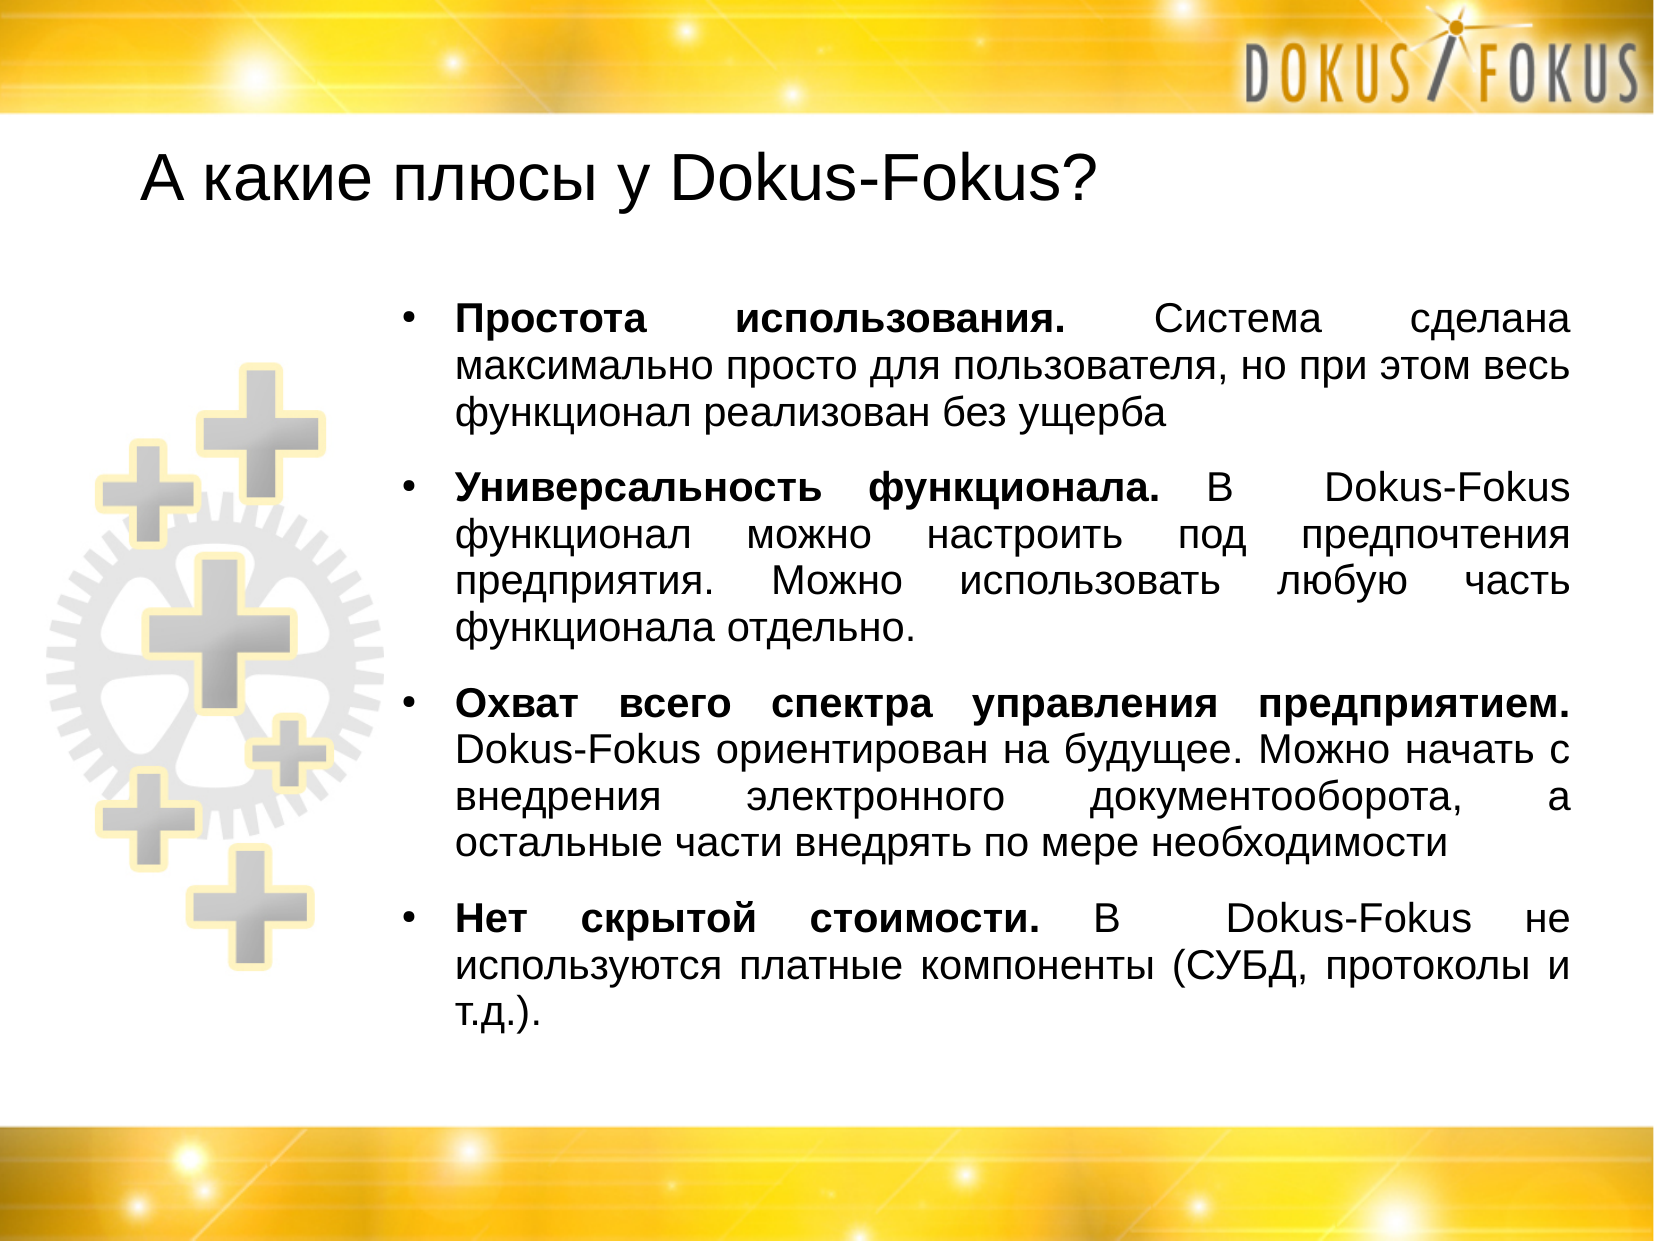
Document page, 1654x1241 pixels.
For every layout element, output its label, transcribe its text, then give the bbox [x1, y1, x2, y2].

picture [0, 0, 1654, 1241]
title А какие плюсы у Dokus-Fokus? [29, 118, 1211, 237]
list Простота использования. Система сделана максимально просто для пользователя, но при этом весь функционал реализован без ущерба Универсальность функционала. В Dokus-Fokus функционал можно настроить под предпочтения предприятия. Можно использовать любую часть функционала отдельно. Охват всего спектра управления предприятием. Dokus-Fokus ориентирован на будущее. Можно начать с внедрения электронного документооборота, а остальные части внедрять по мере необходимости Нет скрытой стоимости. В Dokus-Fokus не используются платные компоненты (СУБД, протоколы и т.д.). [383, 295, 1571, 1099]
